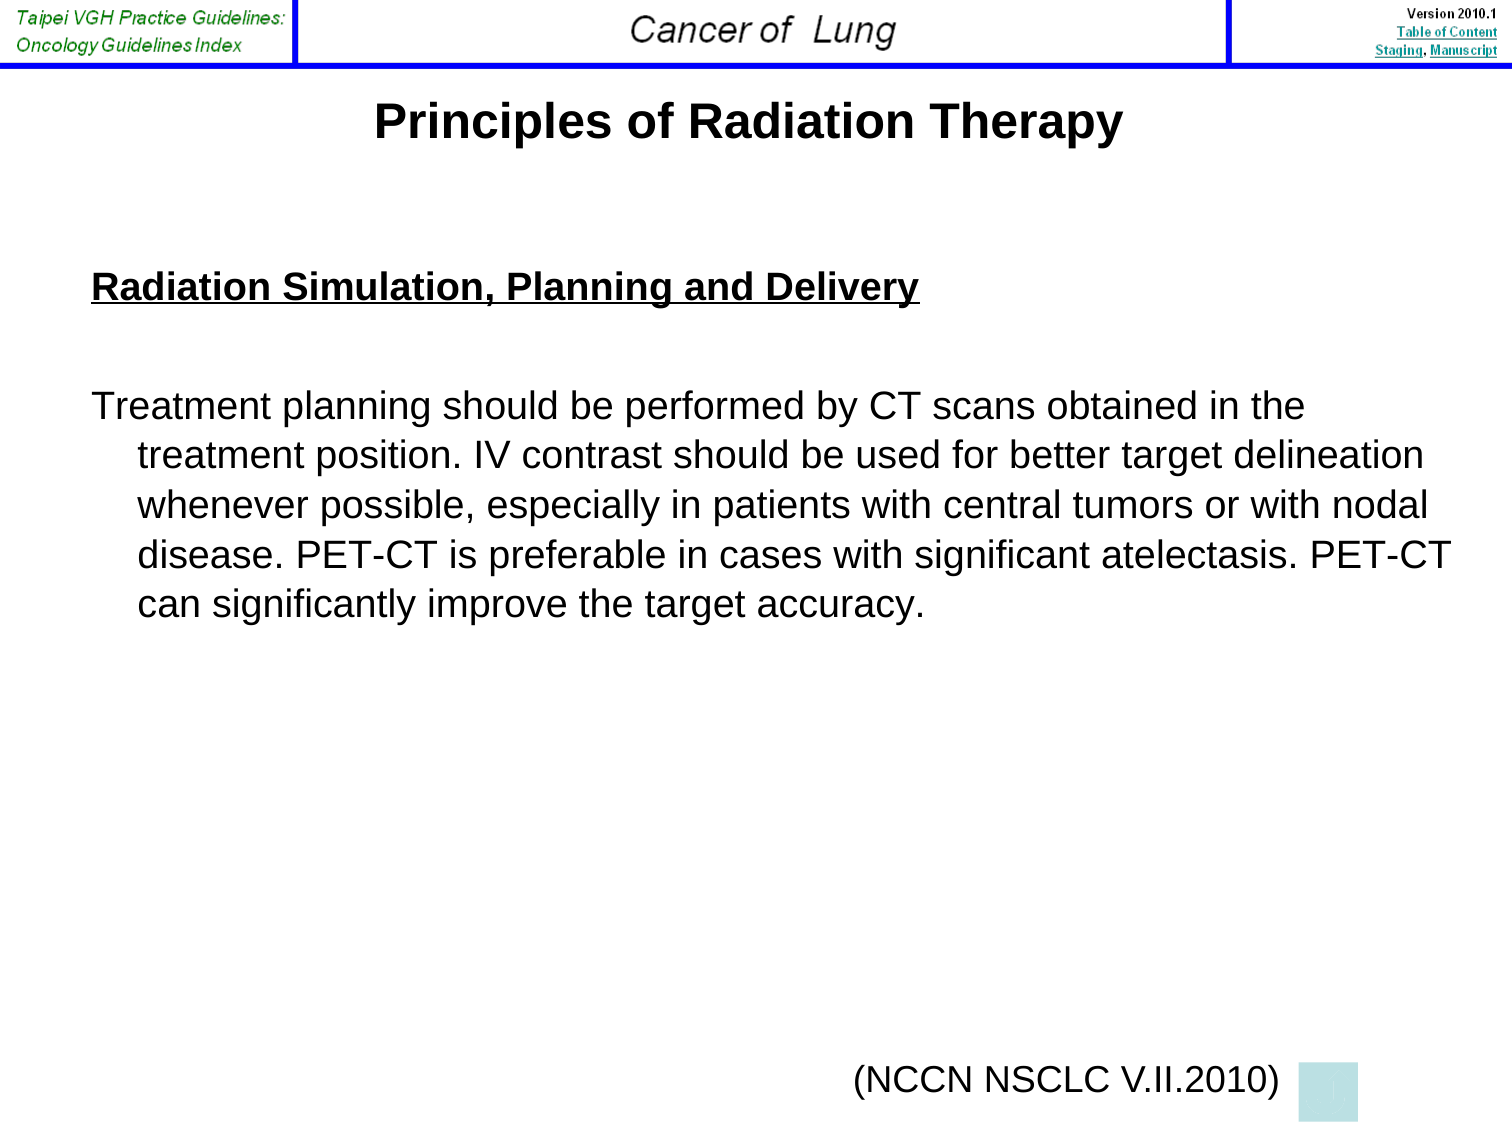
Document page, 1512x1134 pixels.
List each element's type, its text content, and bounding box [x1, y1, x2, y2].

list Radiation Simulation, Planning and Delivery Treatment planning should be performed by CT scans obtained in the treatment position. IV contrast should be used for better target delineation whenever possible, especially in patients with central tumors or with nodal disease. PET-CT is preferable in cases with significant atelectasis. PET-CT can significantly improve the target accuracy. [29, 250, 1483, 641]
text_box (NCCN NSCLC V.II.2010) [838, 1047, 1295, 1107]
title Principles of Radiation Therapy [0, 70, 1512, 166]
